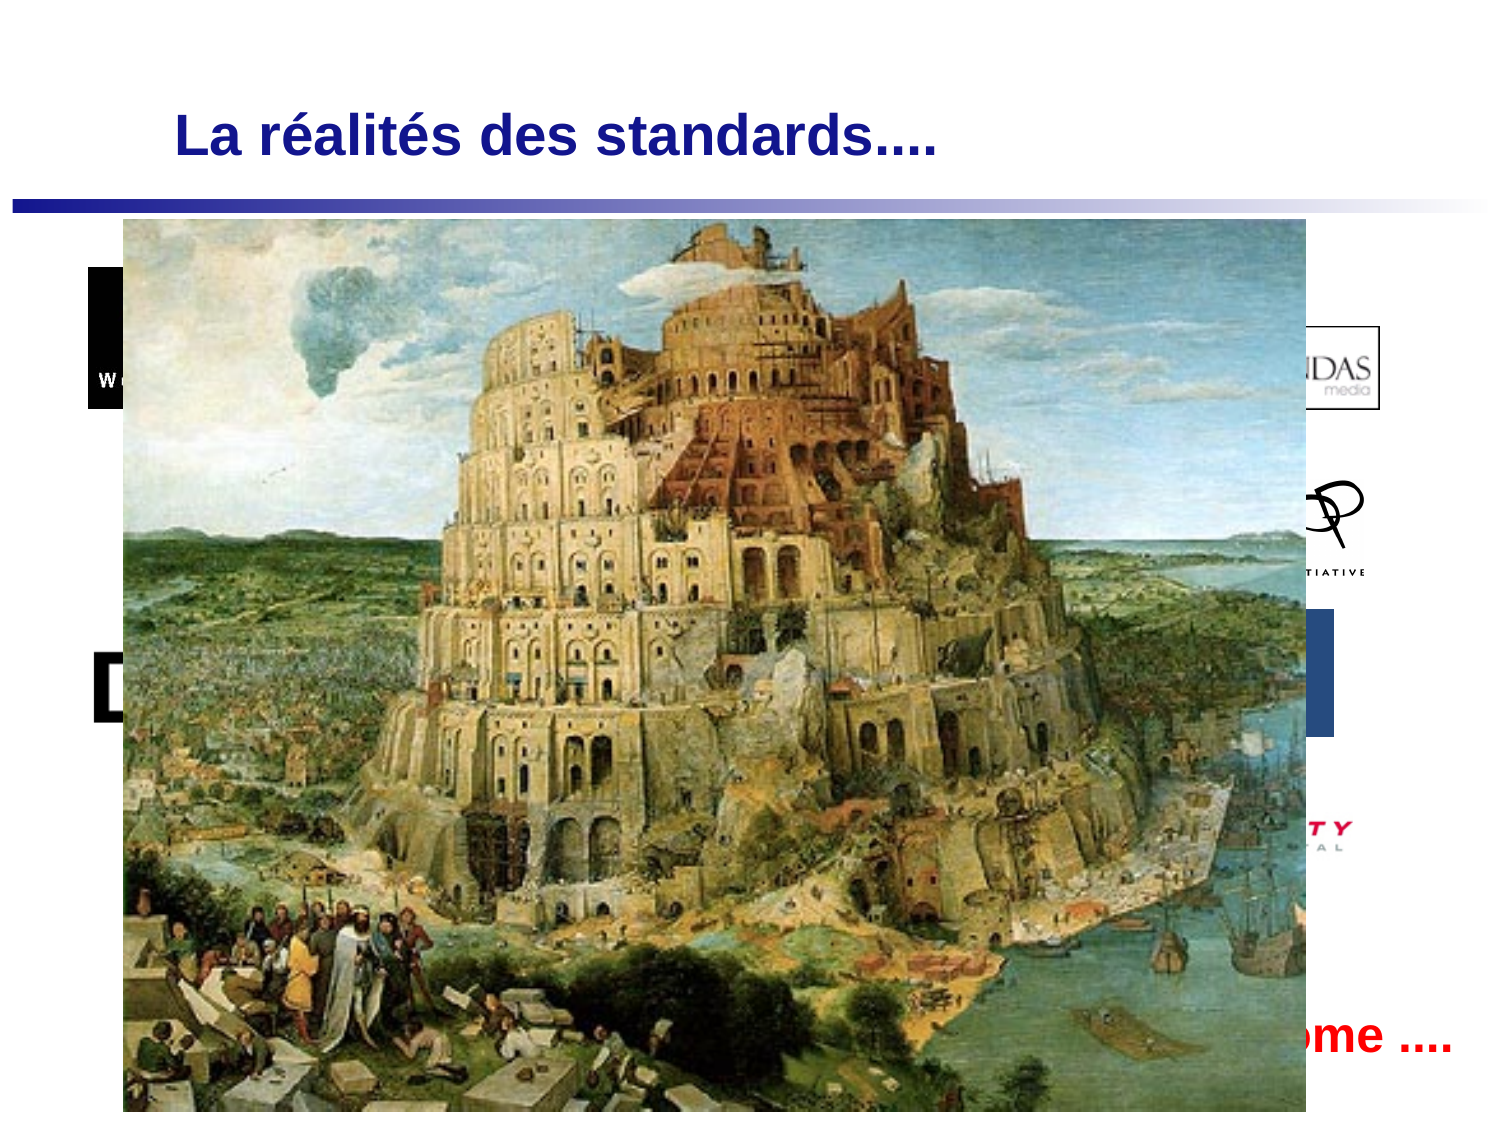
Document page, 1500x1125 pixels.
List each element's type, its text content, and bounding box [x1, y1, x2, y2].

text_box and more to come .... [1306, 999, 1470, 1071]
title La réalités des standards.... [159, 0, 1385, 176]
picture [88, 219, 1380, 1113]
